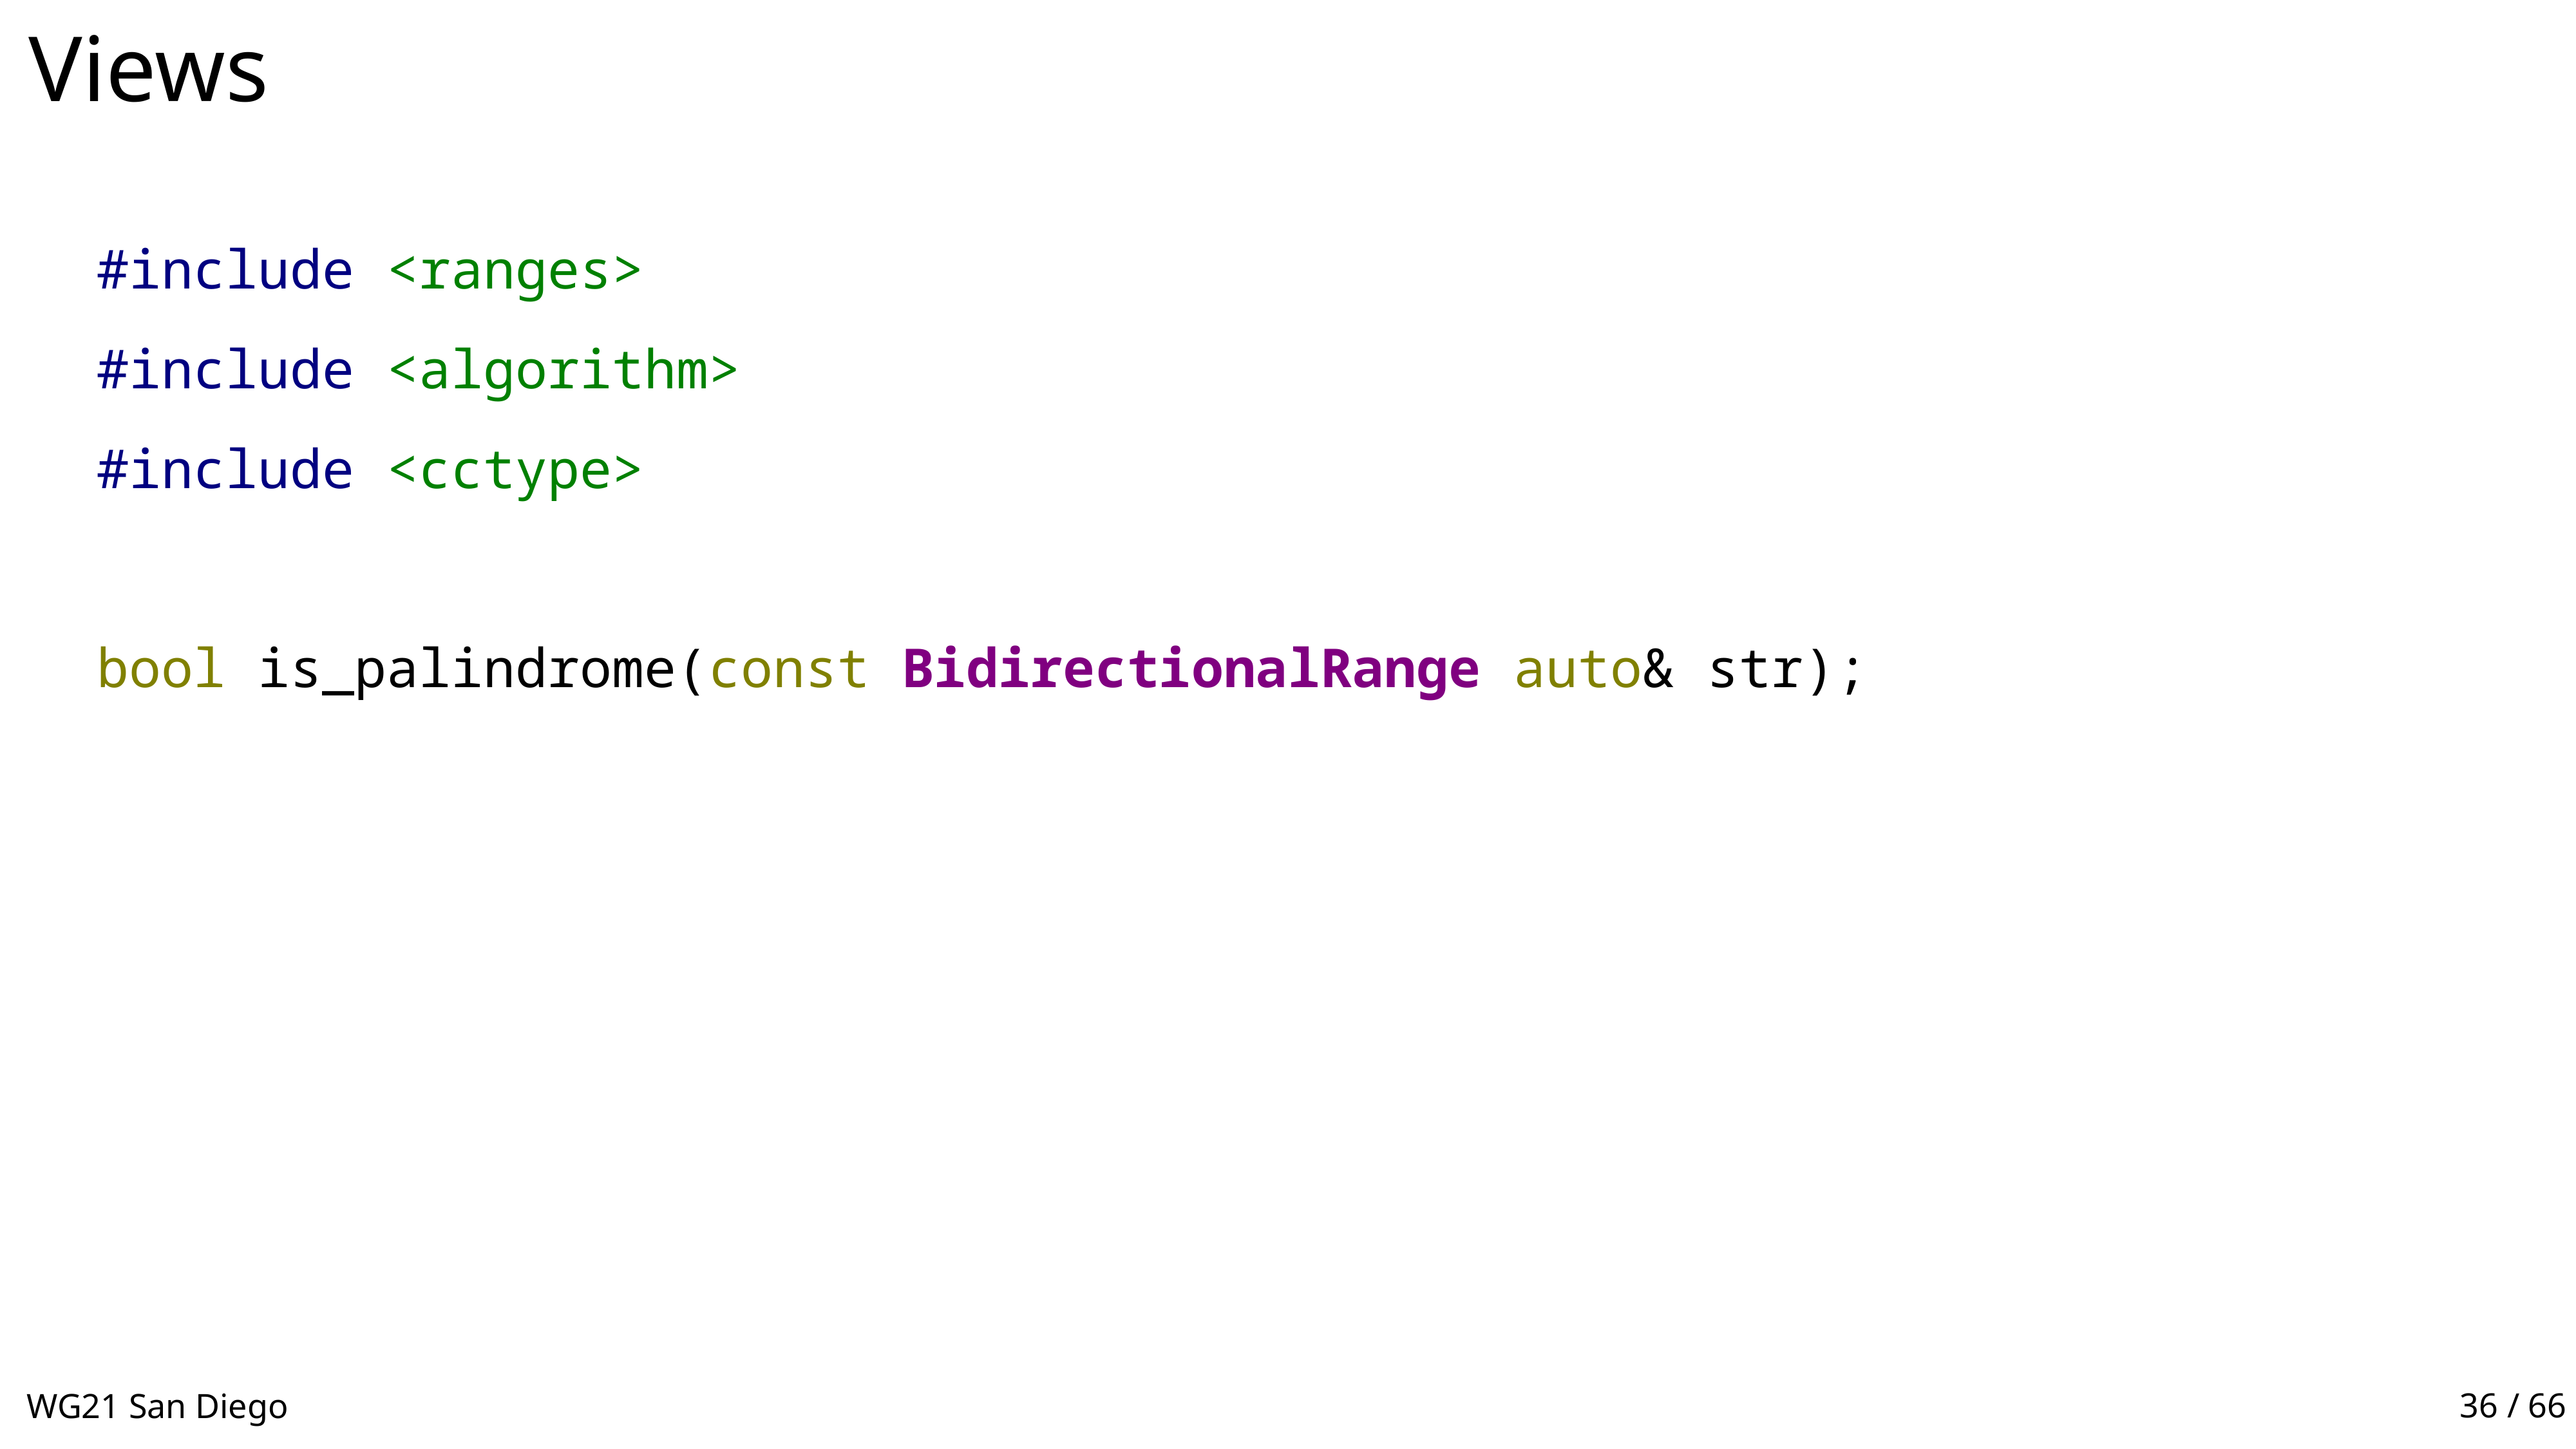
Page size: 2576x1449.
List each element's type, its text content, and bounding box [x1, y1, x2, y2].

list WG21 San Diego [17, 1376, 1114, 1431]
list <number> / 66 [1479, 1376, 2576, 1431]
list #include <ranges> #include <algorithm> #include <cctype> bool is_palindrome(const BidirectionalRange auto& str); [87, 214, 2551, 1382]
title Views [19, 19, 2551, 155]
